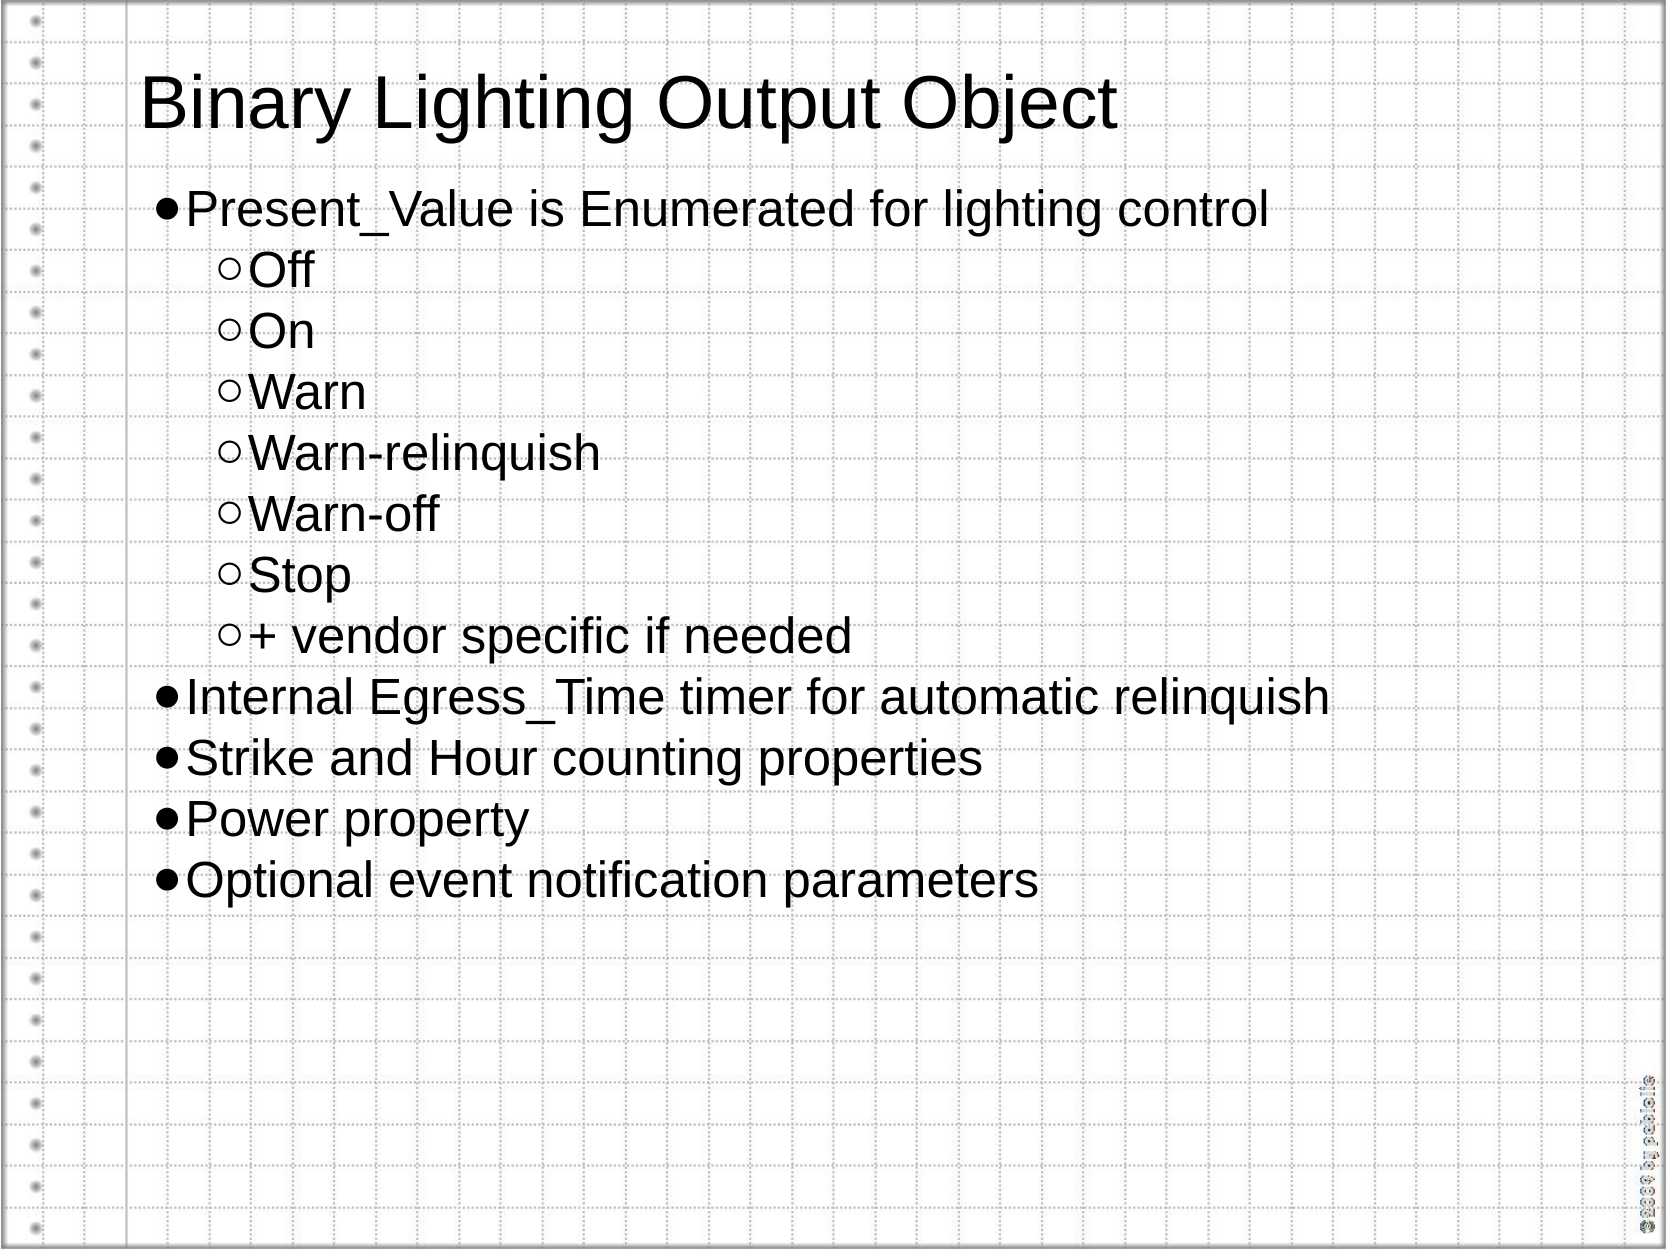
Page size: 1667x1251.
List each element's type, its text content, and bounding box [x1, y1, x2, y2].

list Present_Value is Enumerated for lighting control Off On Warn Warn-relinquish Warn-off Stop + vendor specific if needed Internal Egress_Time timer for automatic relinquish Strike and Hour counting properties Power property Optional event notification parameters [116, 169, 1615, 1196]
picture [0, 0, 1667, 1250]
title Binary Lighting Output Object [133, 47, 1630, 170]
